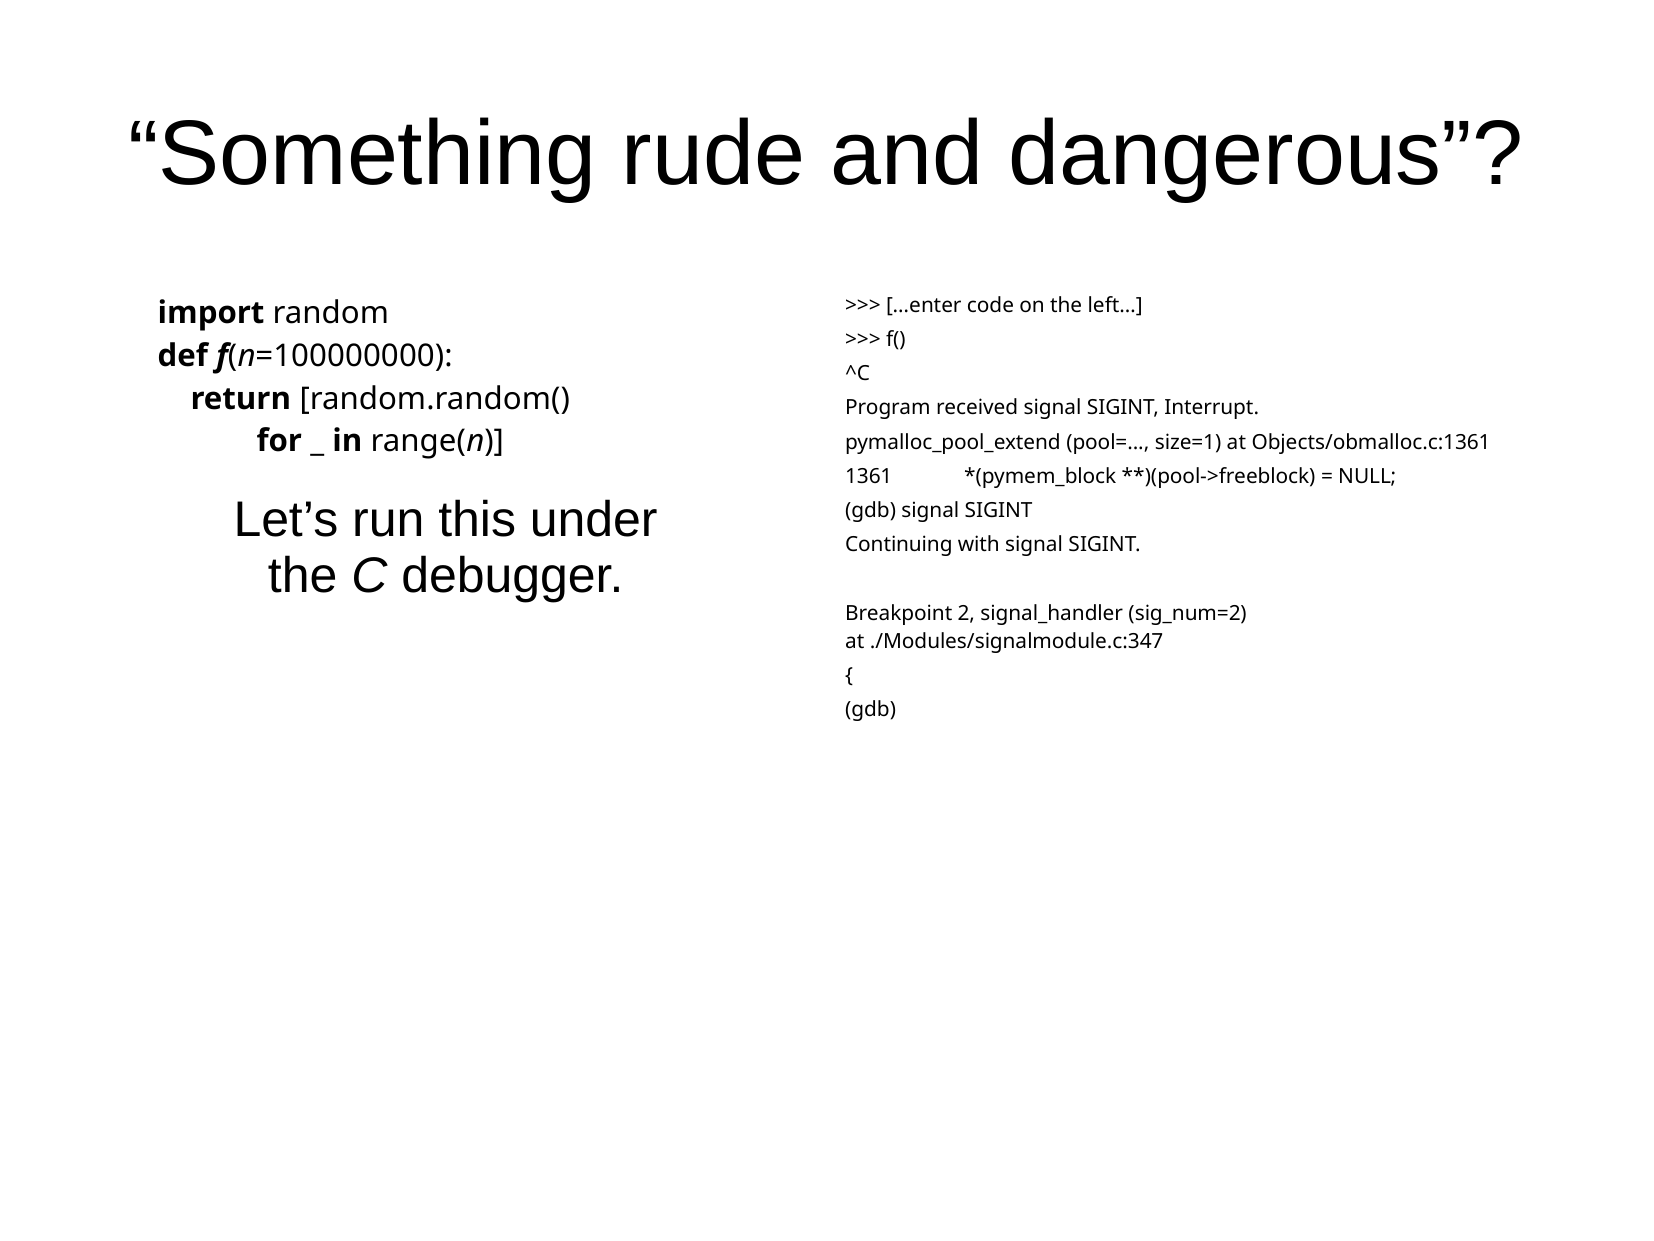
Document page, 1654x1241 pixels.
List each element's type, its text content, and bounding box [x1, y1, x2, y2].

title “Something rude and dangerous”? [82, 49, 1571, 257]
list >>> […enter code on the left…] >>> f() ^C Program received signal SIGINT, Interrupt. pymalloc_pool_extend (pool=..., size=1) at Objects/obmalloc.c:1361 1361 *(pymem_block **)(pool->freeblock) = NULL; (gdb) signal SIGINT Continuing with signal SIGINT. Breakpoint 2, signal_handler (sig_num=2) at ./Modules/signalmodule.c:347 { (gdb) [845, 290, 1609, 1201]
list import random def f(n=100000000): return [random.random() for _ in range(n)] Let’s run this under the C debugger. [82, 290, 809, 1201]
